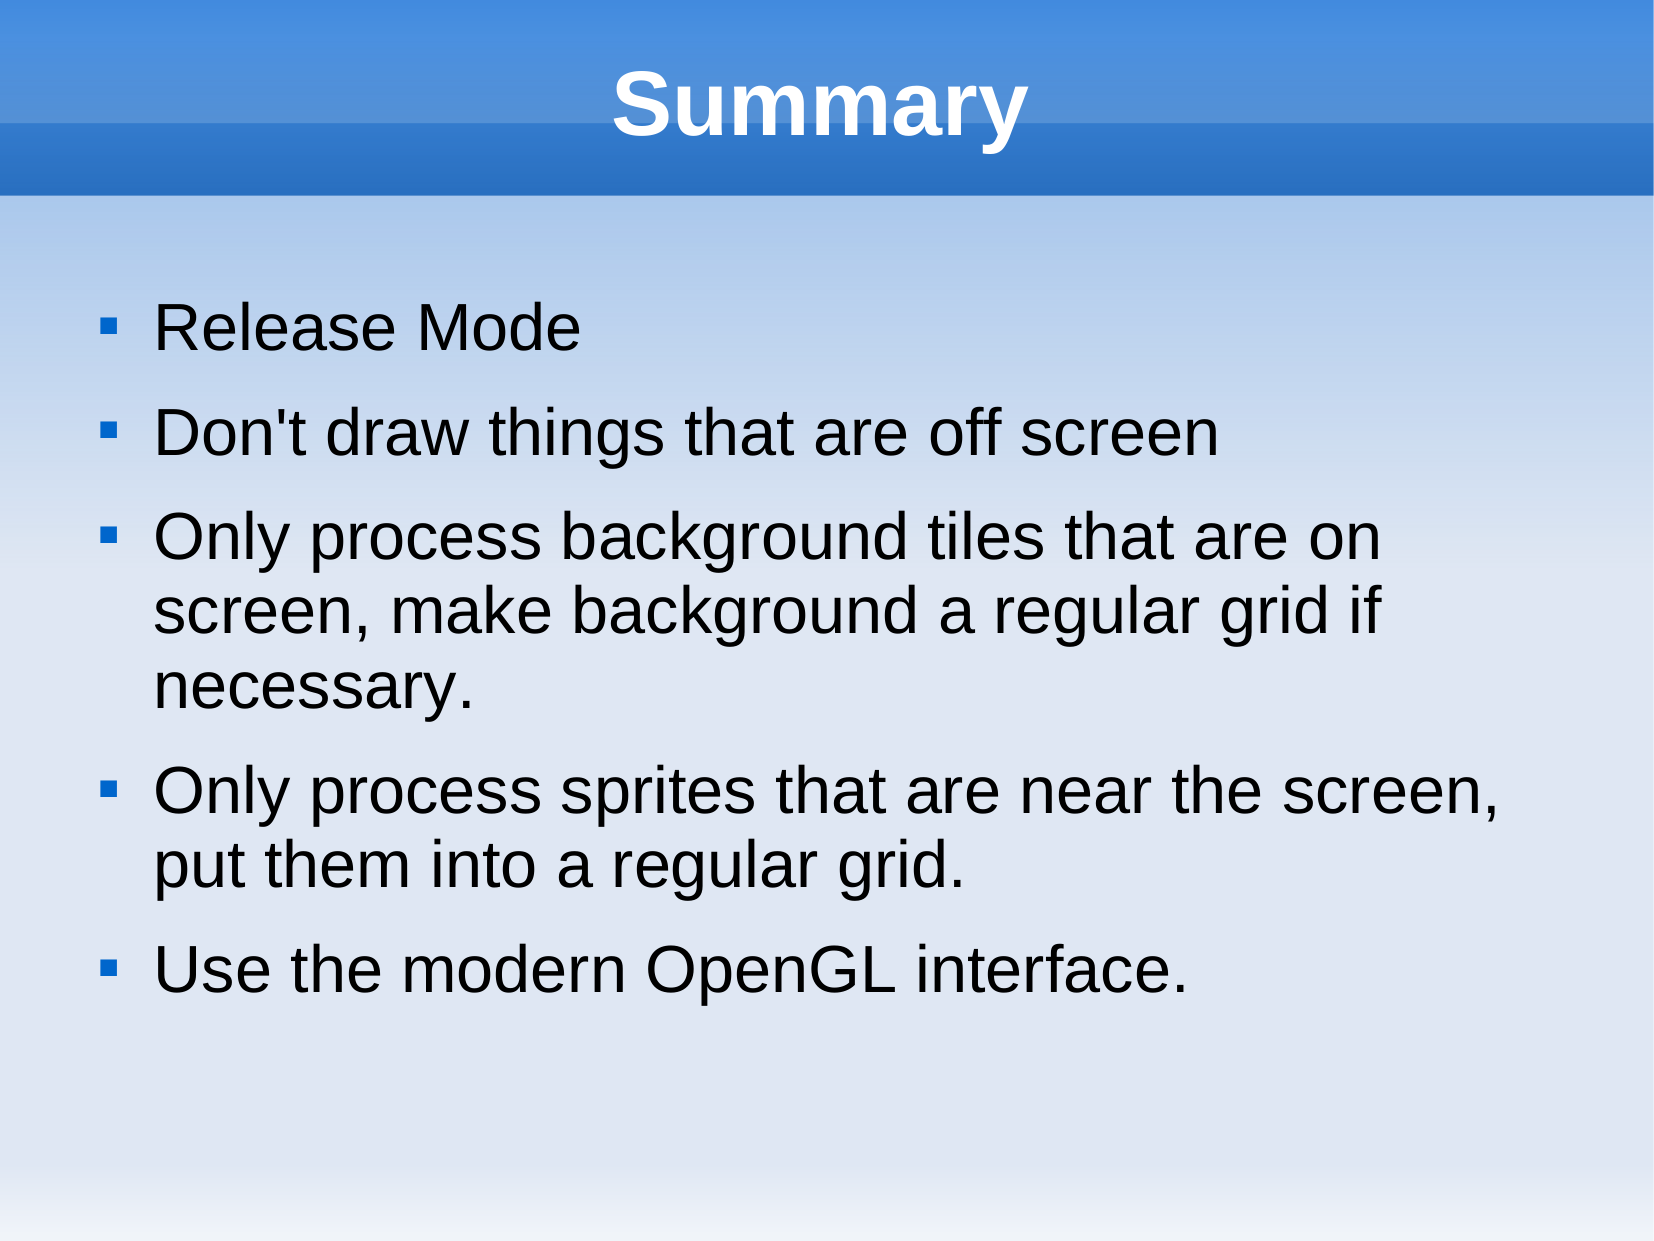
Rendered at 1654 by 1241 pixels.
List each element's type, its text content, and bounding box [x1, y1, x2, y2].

list Release Mode Don't draw things that are off screen Only process background tiles that are on screen, make background a regular grid if necessary. Only process sprites that are near the screen, put them into a regular grid. Use the modern OpenGL interface. [82, 290, 1571, 1109]
title Summary [76, 0, 1565, 208]
picture [0, 0, 1654, 1241]
